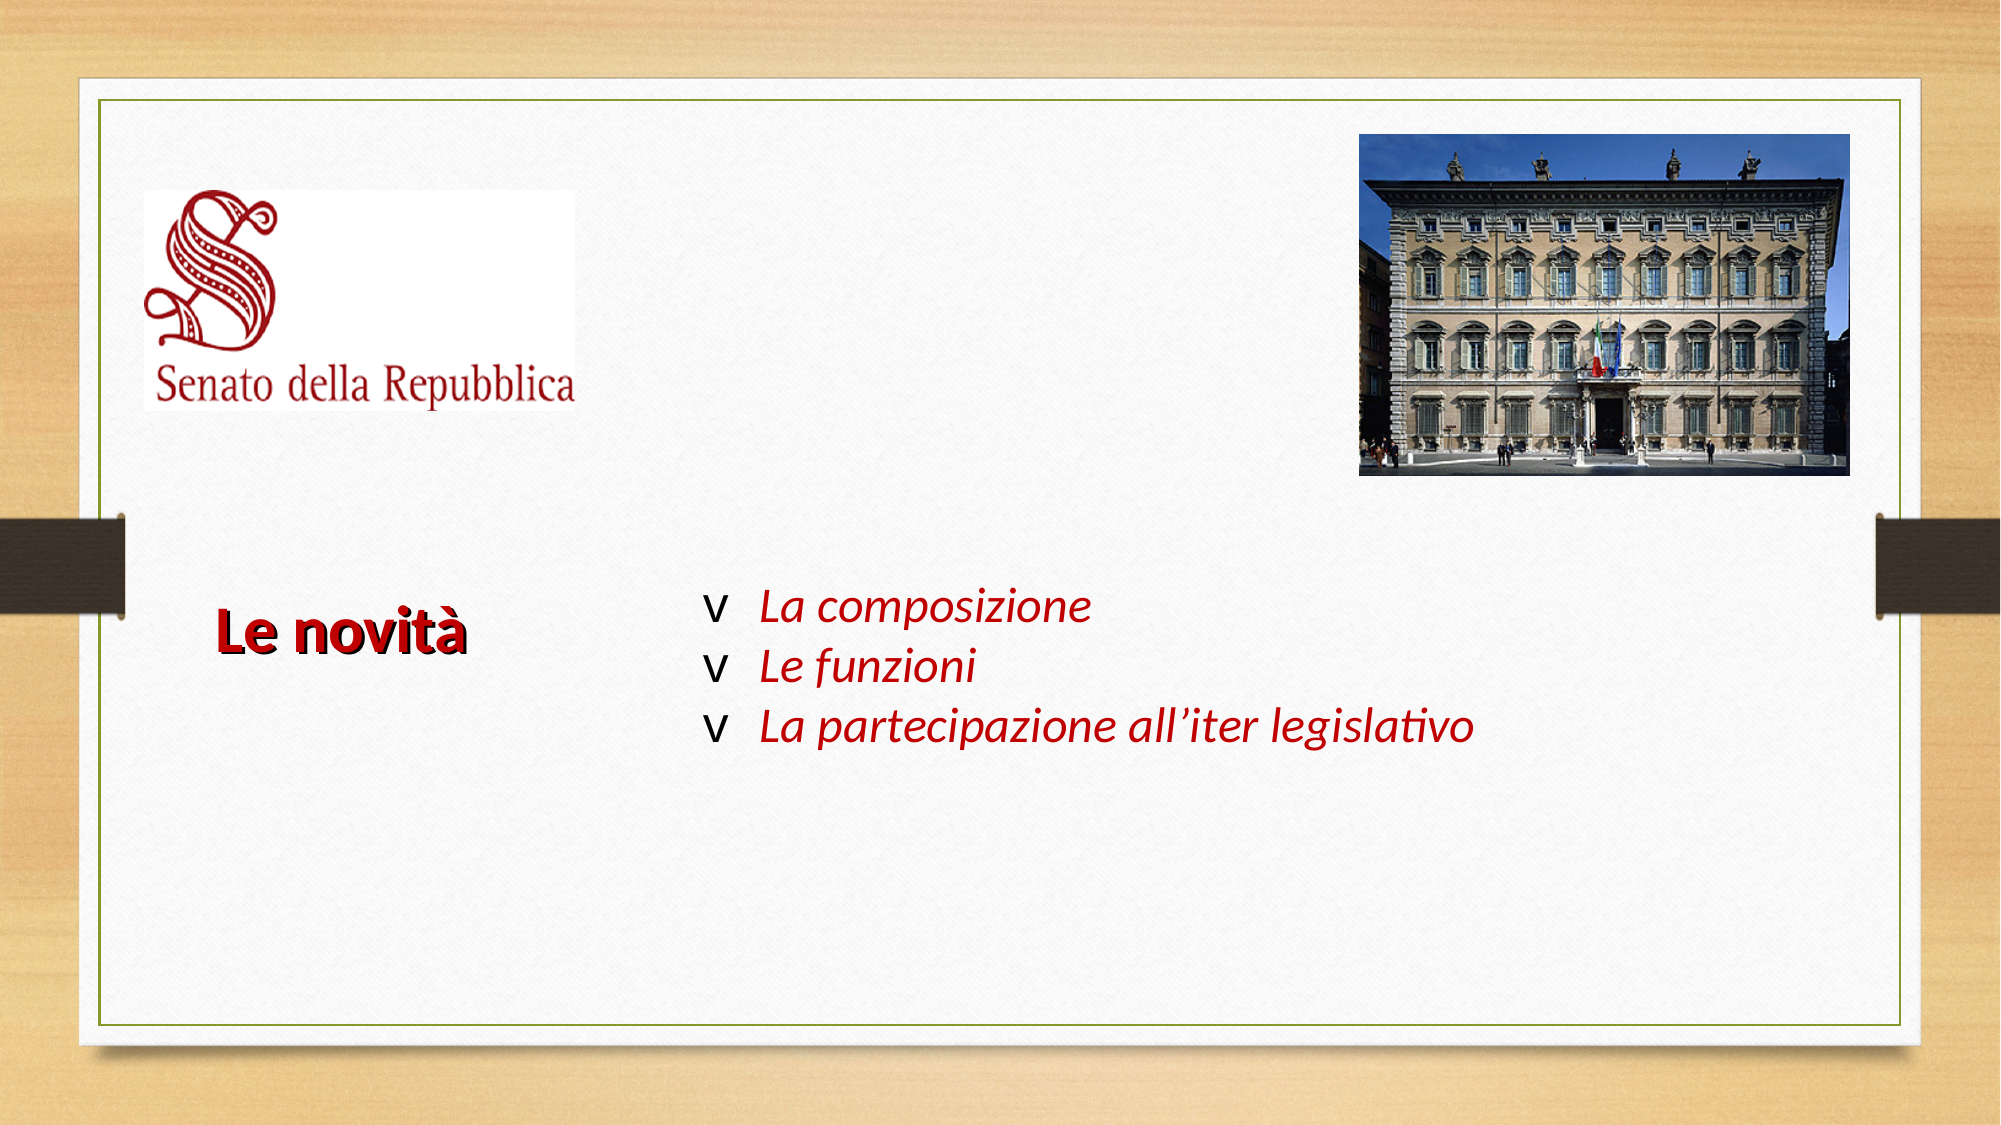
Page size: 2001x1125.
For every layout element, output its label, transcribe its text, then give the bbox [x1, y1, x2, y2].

text_box La composizione Le funzioni La partecipazione all’iter legislativo [688, 565, 1620, 763]
picture [144, 190, 575, 411]
picture [1359, 134, 1850, 476]
text_box Le novità [200, 578, 674, 675]
